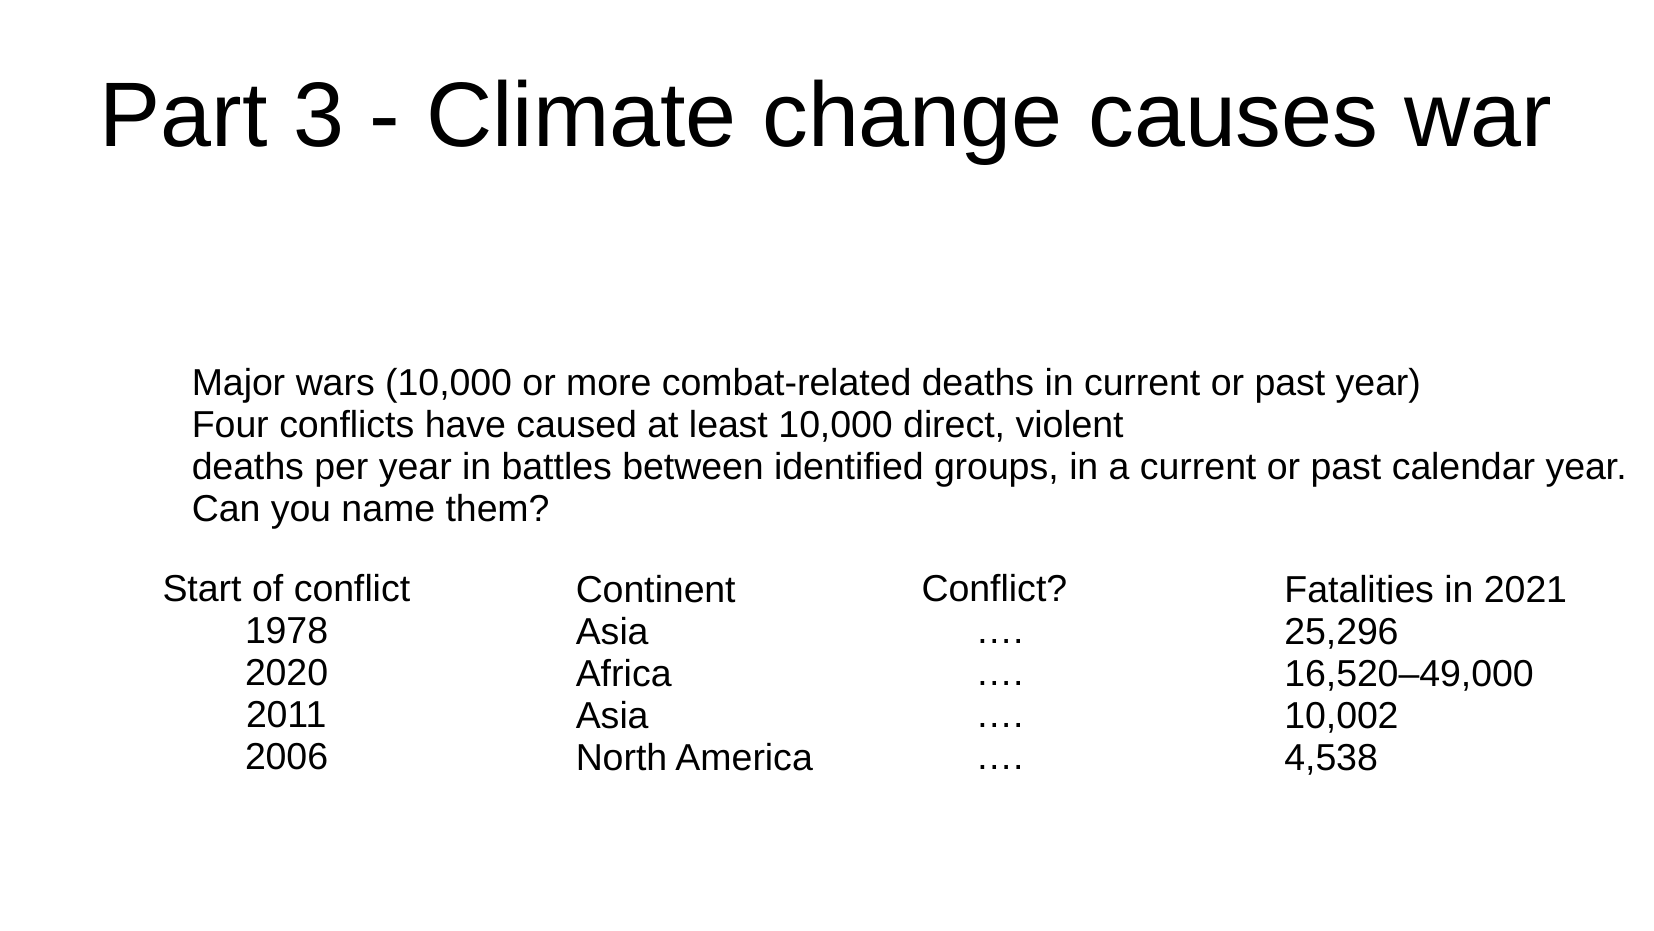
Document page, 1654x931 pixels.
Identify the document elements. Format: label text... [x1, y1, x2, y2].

text_box Major wars (10,000 or more combat-related deaths in current or past year) Four conflicts have caused at least 10,000 direct, violent deaths per year in battles between identified groups, in a current or past calendar year. Can you name them? [177, 354, 1643, 538]
text_box Start of conflict 1978 2020 2011 2006 [147, 560, 436, 827]
text_box Fatalities in 2021 25,296 16,520–49,000 10,002 4,538 [1269, 561, 1595, 912]
text_box Conflict? …. …. …. …. [906, 560, 1093, 827]
text_box Continent Asia Africa Asia North America [561, 561, 839, 870]
title Part 3 - Climate change causes war [82, 37, 1571, 193]
